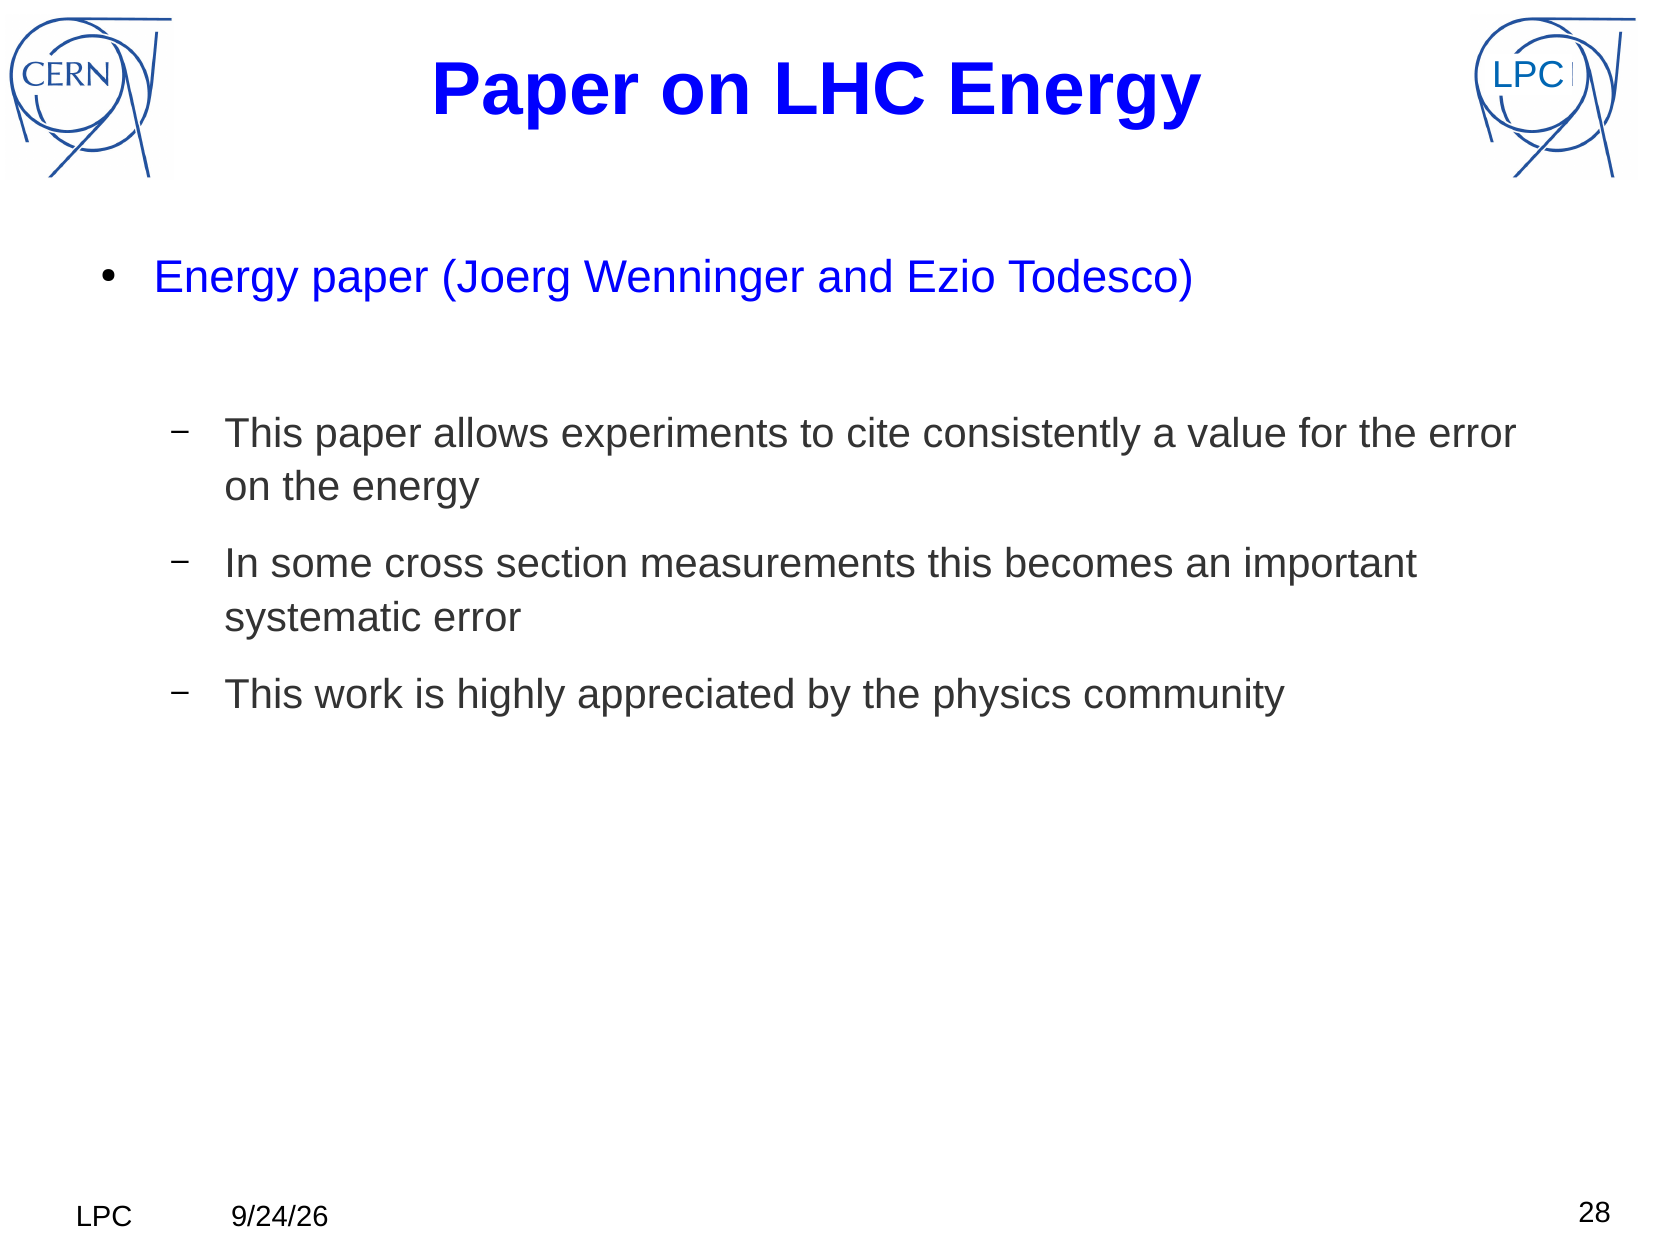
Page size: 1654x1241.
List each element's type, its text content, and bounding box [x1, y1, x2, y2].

title Paper on LHC Energy [173, 5, 1461, 172]
picture [5, 14, 174, 180]
picture [1470, 14, 1638, 180]
list Energy paper (Joerg Wenninger and Ezio Todesco) This paper allows experiments to cite consistently a value for the error on the energy In some cross section measurements this becomes an important systematic error This work is highly appreciated by the physics community [82, 225, 1571, 1141]
